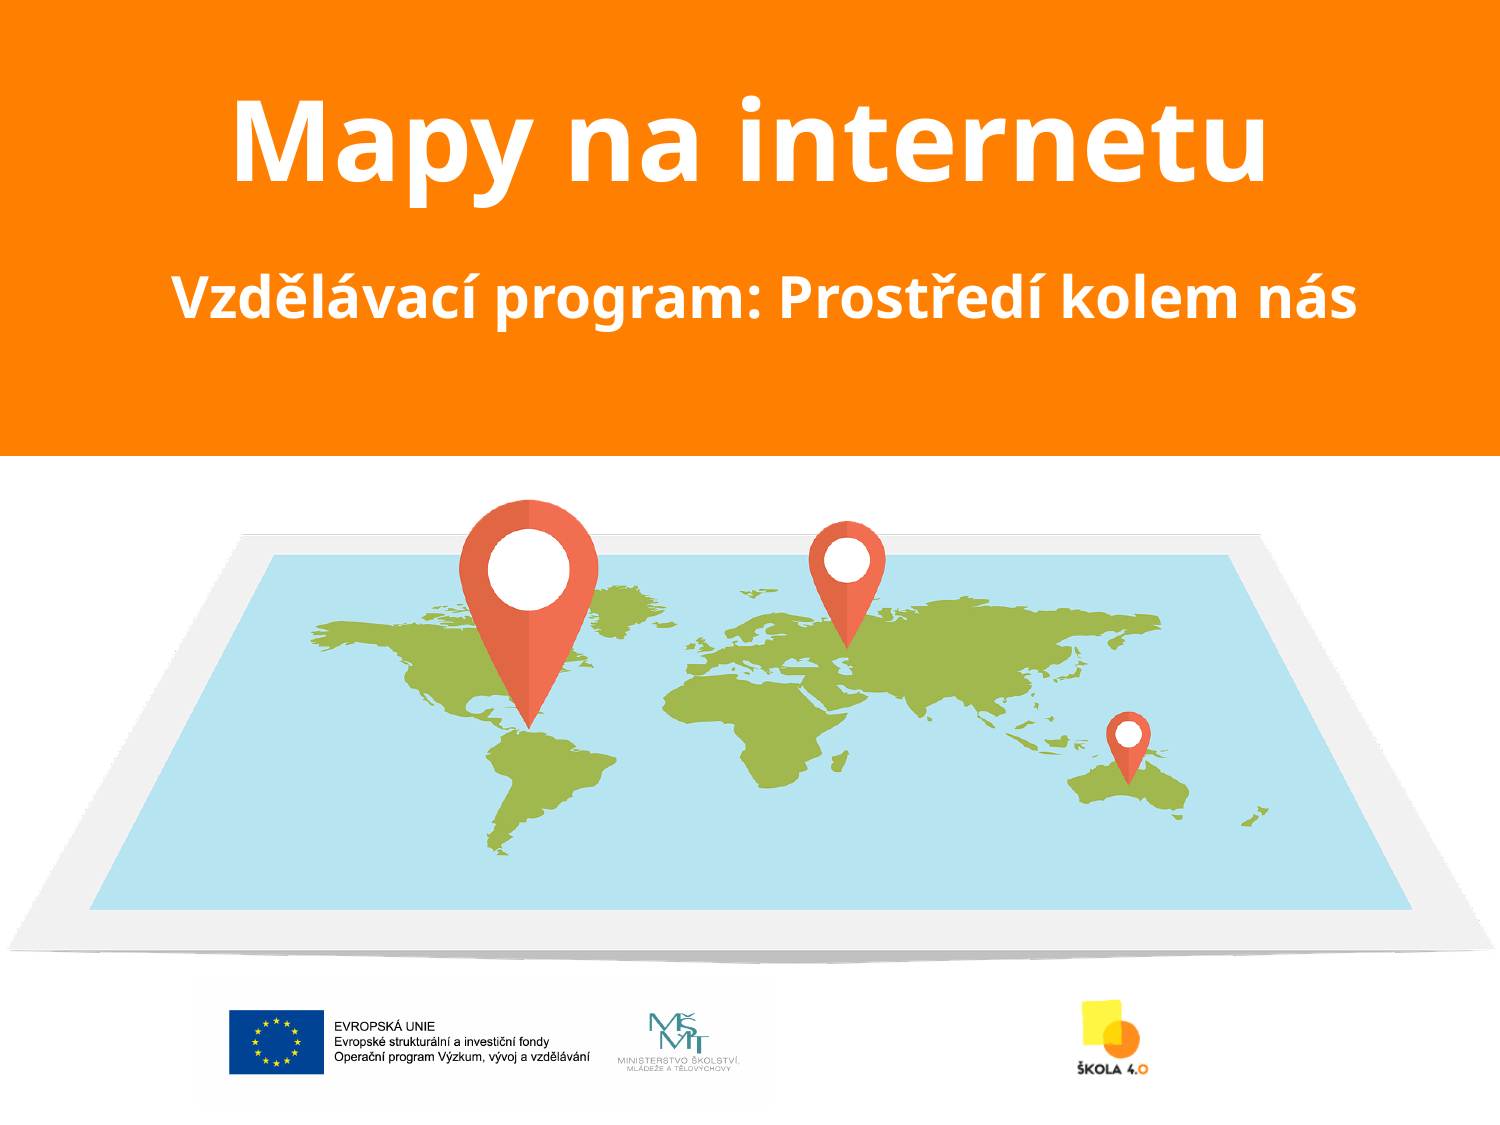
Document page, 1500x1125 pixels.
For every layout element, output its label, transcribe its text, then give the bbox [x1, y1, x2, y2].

picture [0, 456, 1500, 1106]
text_box Vzdělávací program: Prostředí kolem nás [157, 252, 1374, 337]
text_box Mapy na internetu [112, 61, 1388, 304]
text_box [0, 0, 1500, 456]
